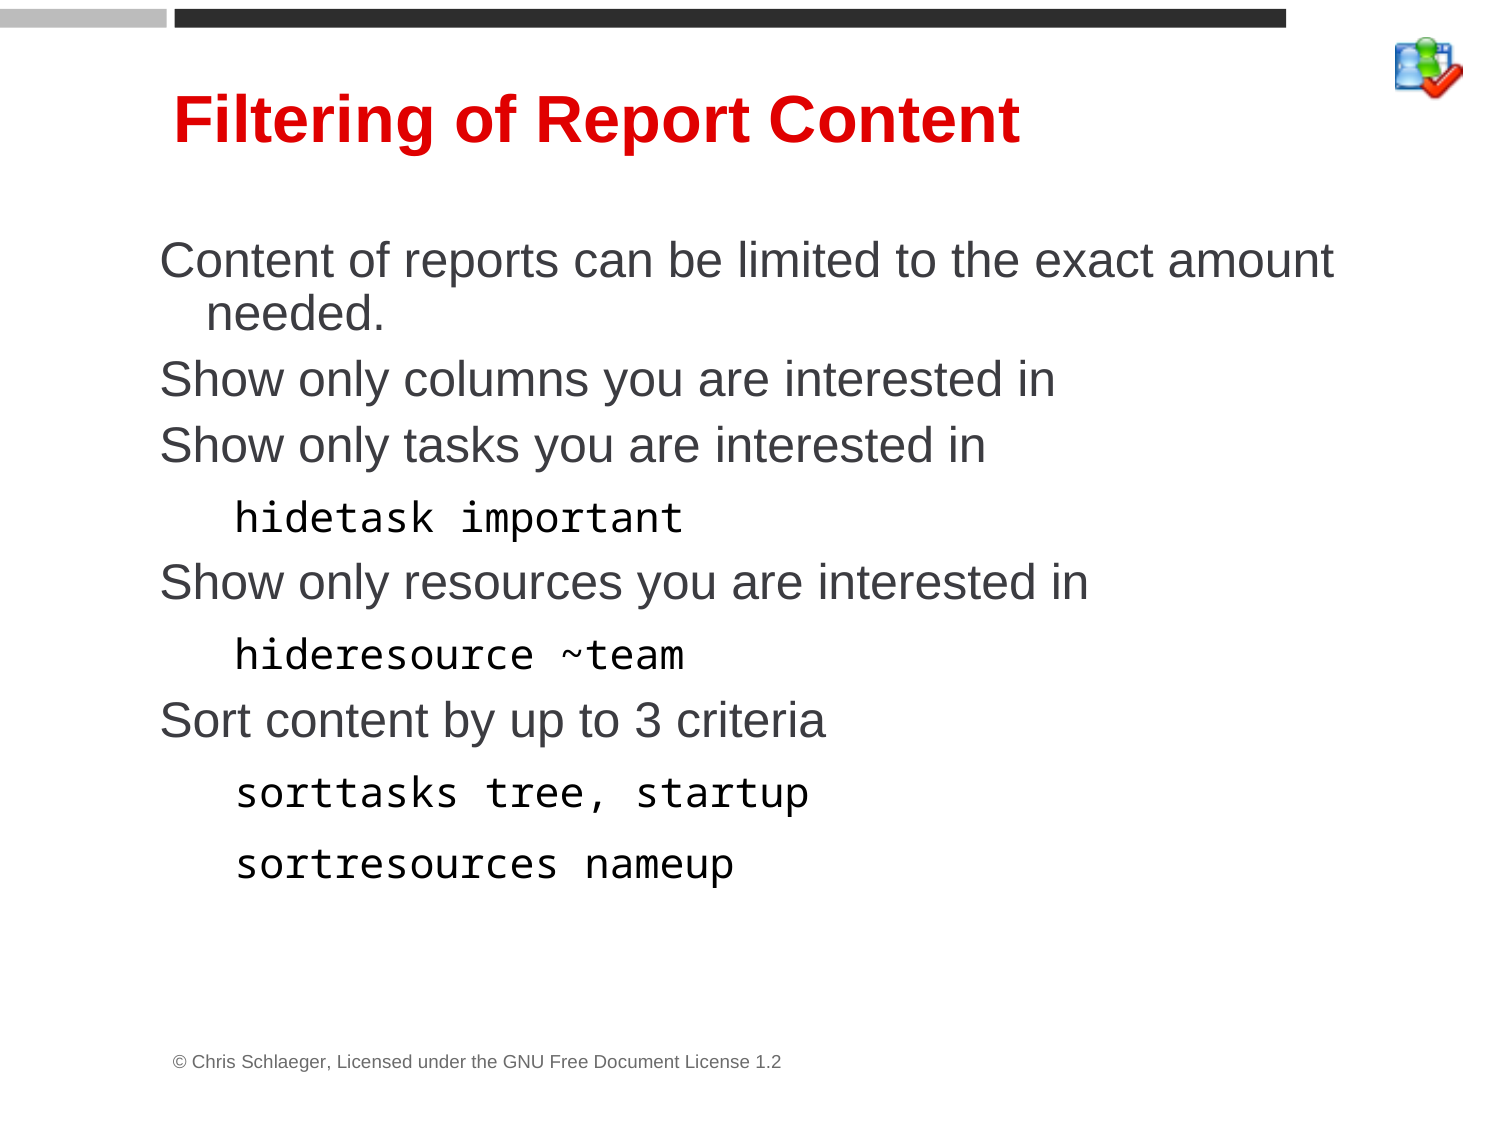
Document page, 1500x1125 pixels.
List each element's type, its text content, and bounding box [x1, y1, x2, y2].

picture [1395, 37, 1463, 105]
list Content of reports can be limited to the exact amount needed. Show only columns you are interested in Show only tasks you are interested in hidetask important Show only resources you are interested in hideresource ~team Sort content by up to 3 criteria sorttasks tree, startup sortresources nameup [159, 234, 1395, 960]
title Filtering of Report Content [173, 41, 1395, 205]
